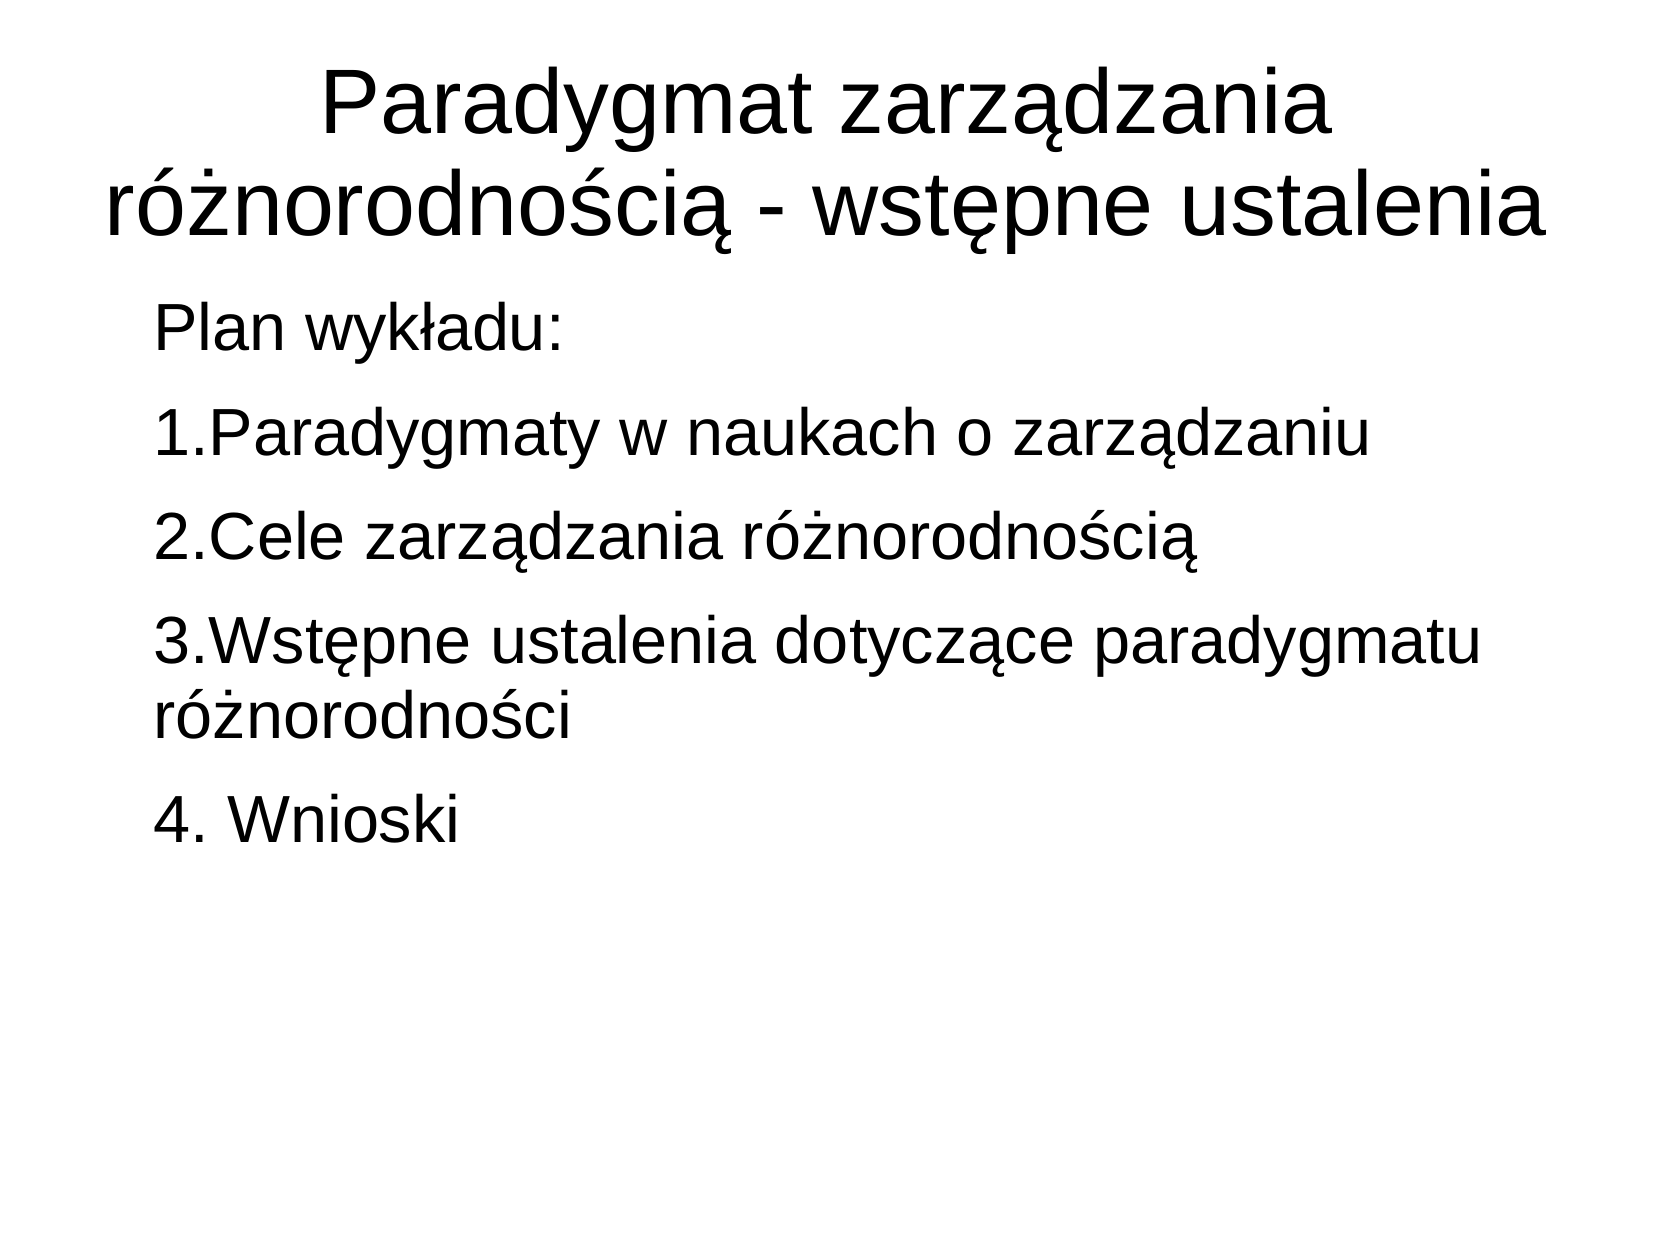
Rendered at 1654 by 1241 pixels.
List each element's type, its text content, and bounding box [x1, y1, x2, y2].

list Plan wykładu: 1.Paradygmaty w naukach o zarządzaniu 2.Cele zarządzania różnorodnością 3.Wstępne ustalenia dotyczące paradygmatu różnorodności 4. Wnioski [82, 290, 1571, 1109]
title Paradygmat zarządzania różnorodnością - wstępne ustalenia [82, 49, 1571, 257]
